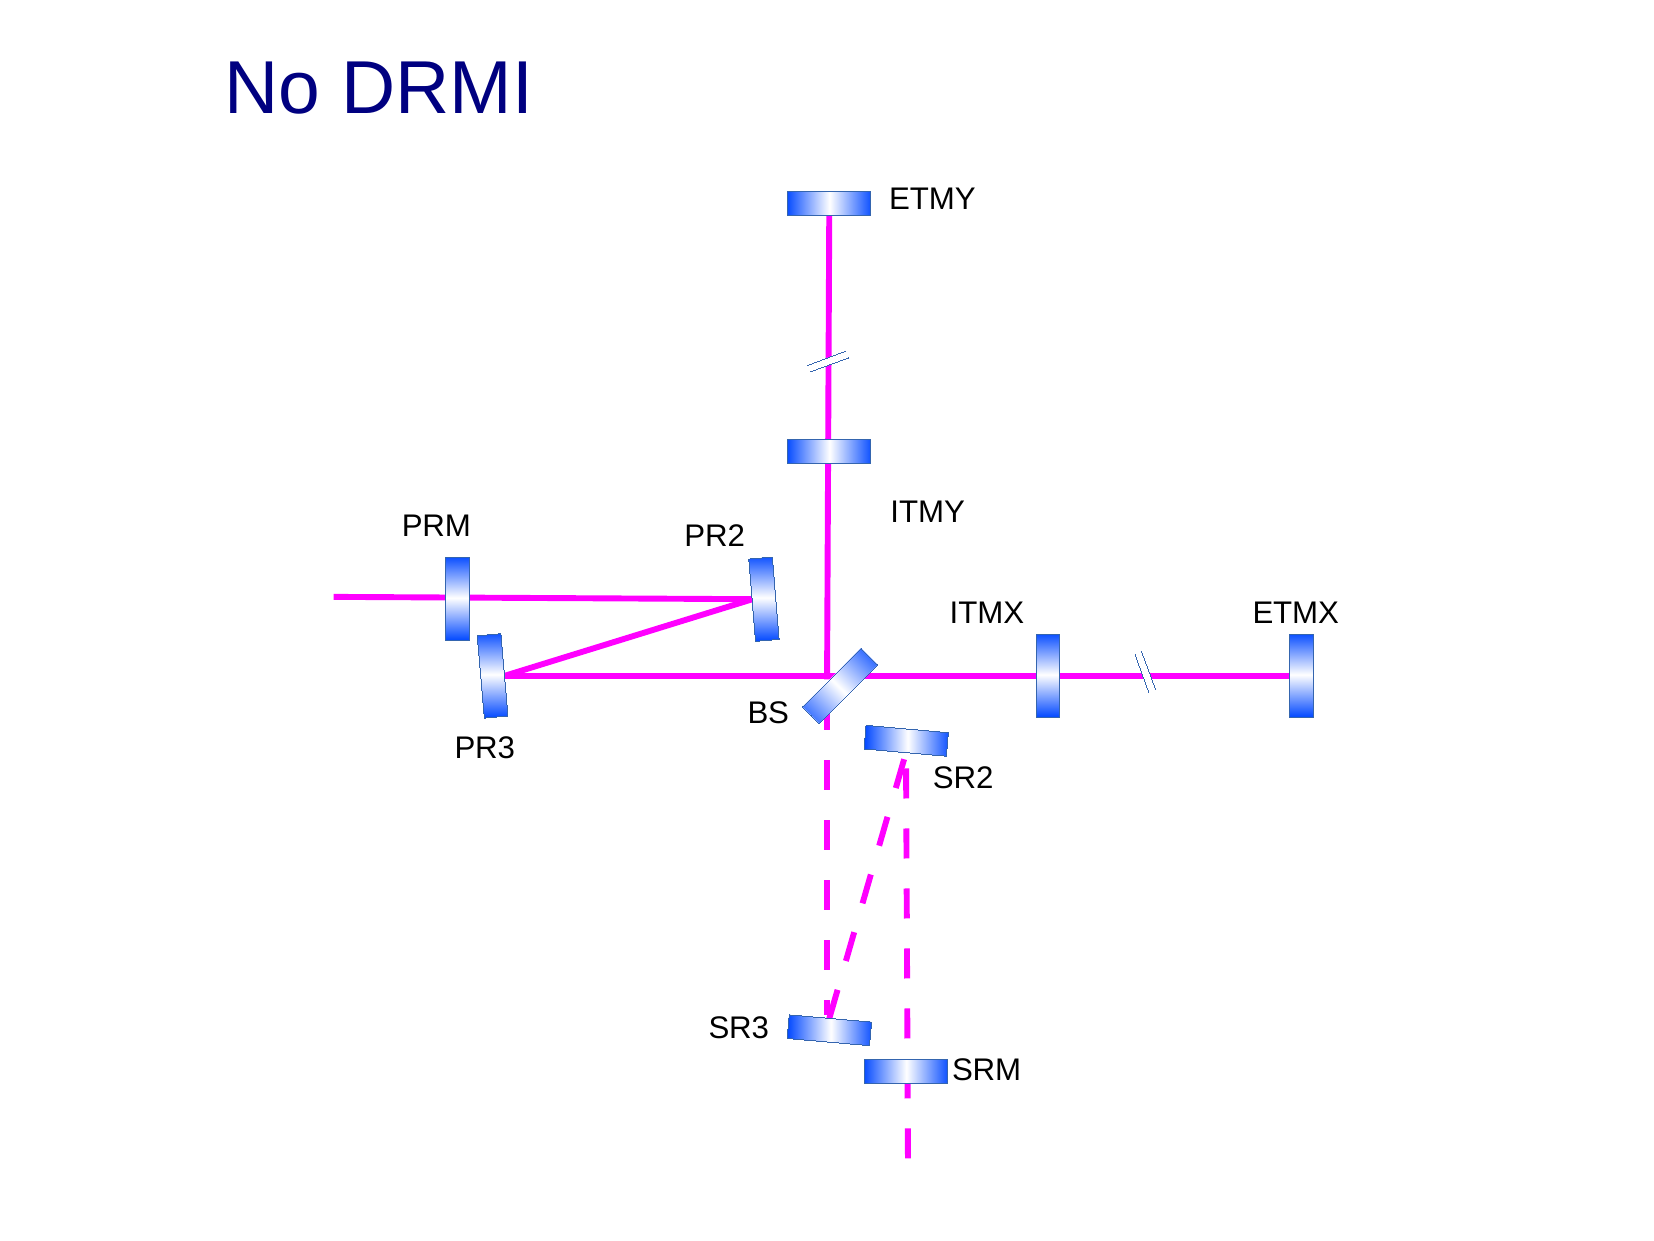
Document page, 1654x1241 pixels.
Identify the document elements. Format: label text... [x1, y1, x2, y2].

text_box [1134, 652, 1156, 693]
text_box [808, 351, 850, 371]
text_box [477, 633, 508, 719]
text_box PR3 [439, 723, 557, 785]
text_box ETMY [874, 173, 1030, 236]
text_box [806, 1016, 872, 1046]
text_box [787, 191, 871, 216]
text_box [787, 439, 871, 464]
text_box [864, 725, 949, 754]
text_box ITMY [875, 486, 1021, 549]
text_box [864, 1059, 948, 1084]
text_box PR2 [669, 510, 796, 573]
text_box [1289, 650, 1314, 718]
text_box SR3 [693, 1003, 806, 1065]
text_box [1036, 650, 1060, 718]
text_box [821, 648, 878, 722]
text_box ETMX [1237, 587, 1391, 650]
text_box SR2 [918, 752, 1043, 815]
text_box ITMX [934, 587, 1073, 650]
text_box [749, 573, 780, 642]
text_box PRM [387, 500, 528, 563]
text_box [445, 563, 470, 641]
text_box No DRMI [209, 38, 548, 137]
text_box SRM [937, 1044, 1068, 1107]
text_box BS [732, 687, 821, 750]
